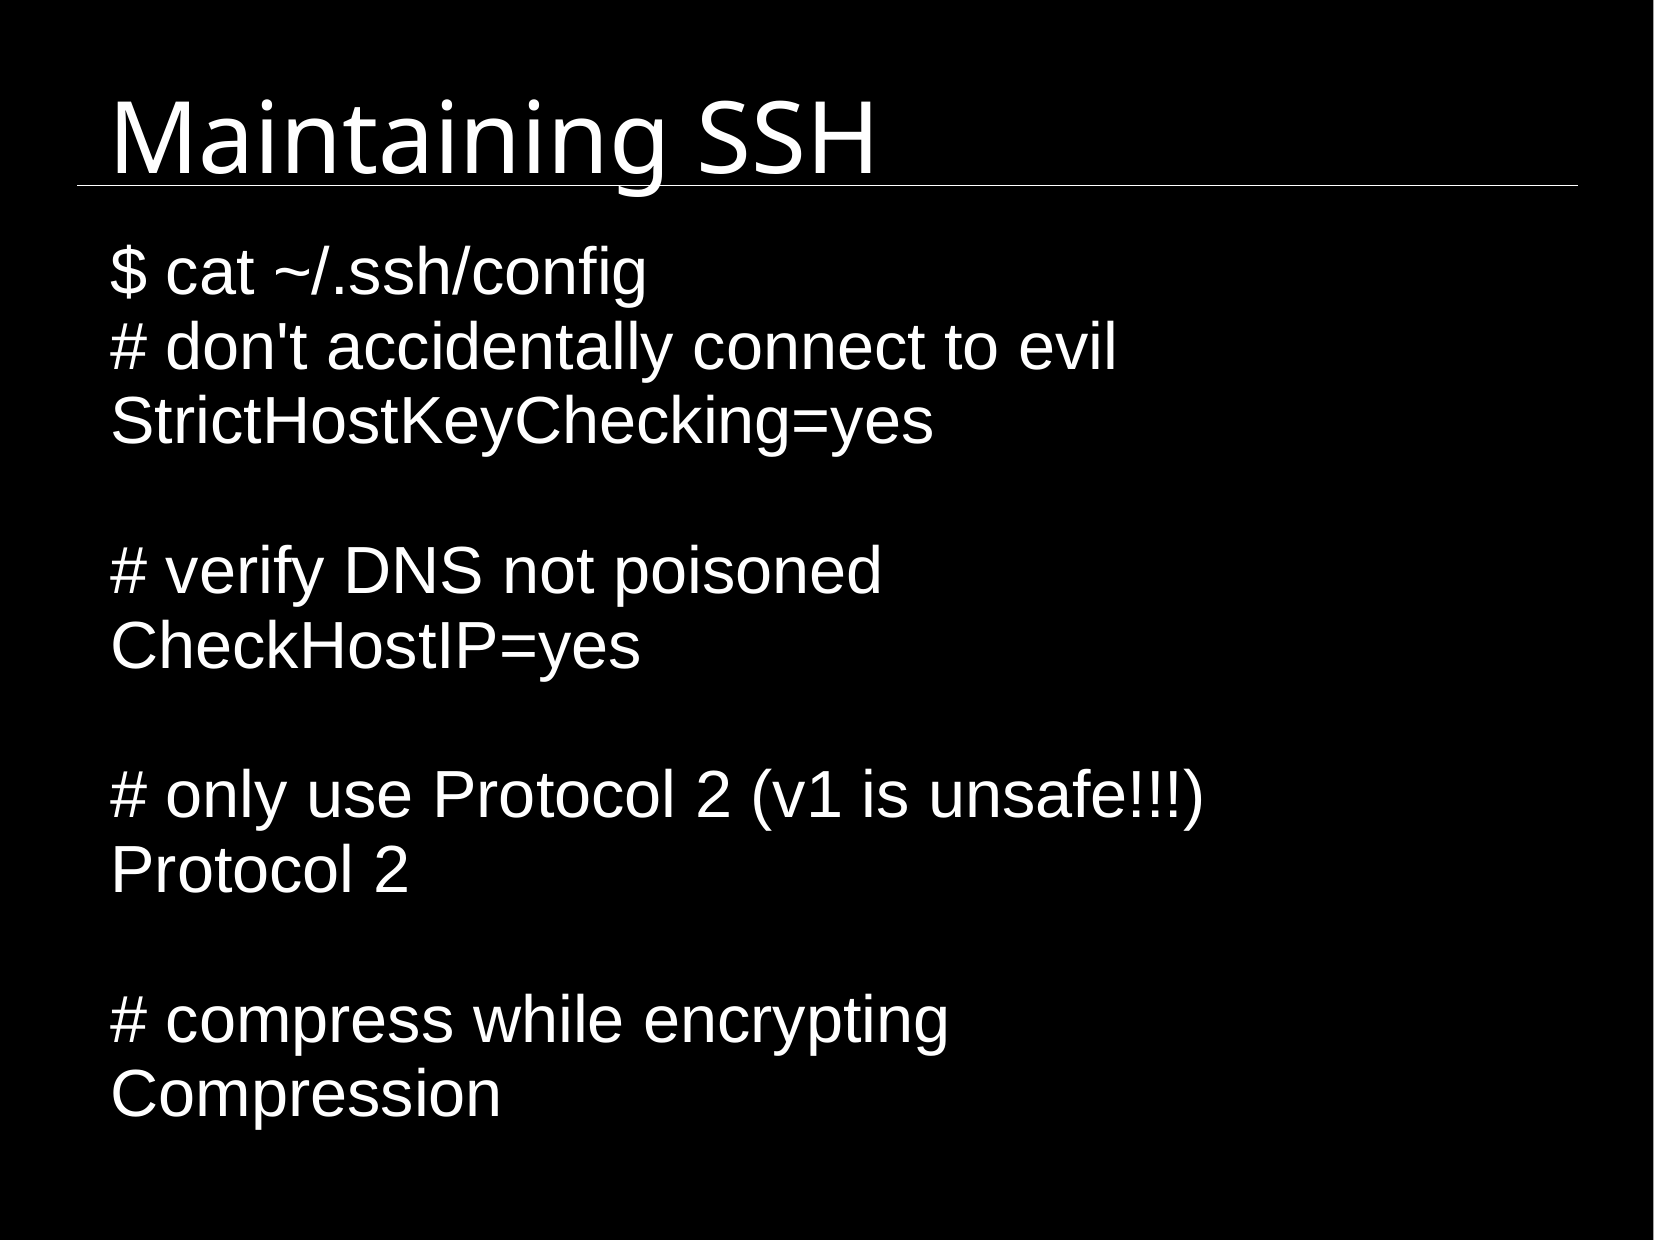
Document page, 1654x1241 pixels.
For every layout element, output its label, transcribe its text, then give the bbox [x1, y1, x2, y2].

text_box $ cat ~/.ssh/config # don't accidentally connect to evil StrictHostKeyChecking=yes # verify DNS not poisoned CheckHostIP=yes # only use Protocol 2 (v1 is unsafe!!!) Protocol 2 # compress while encrypting Compression [95, 226, 1225, 1139]
text_box Maintaining SSH [93, 58, 868, 185]
